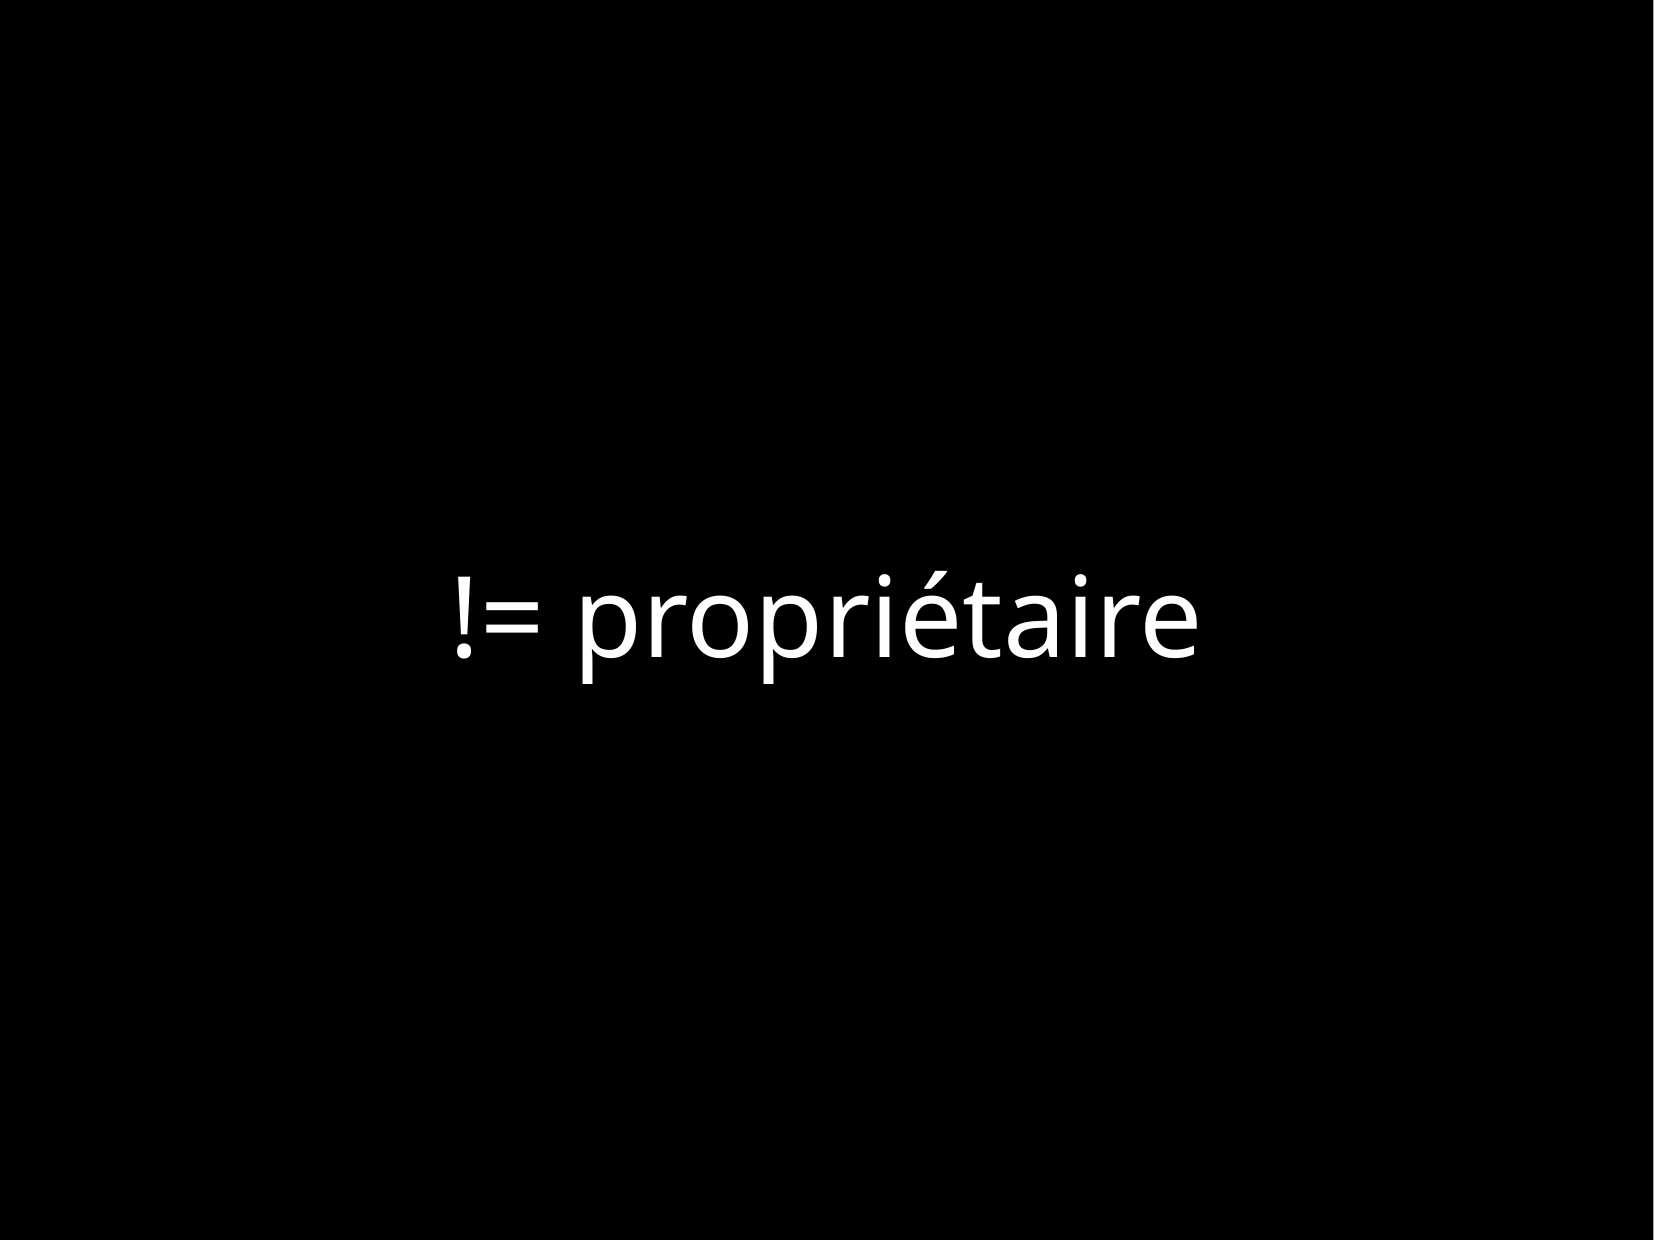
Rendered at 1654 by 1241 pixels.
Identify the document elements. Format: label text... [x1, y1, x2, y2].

title != propriétaire [82, 56, 1571, 1172]
